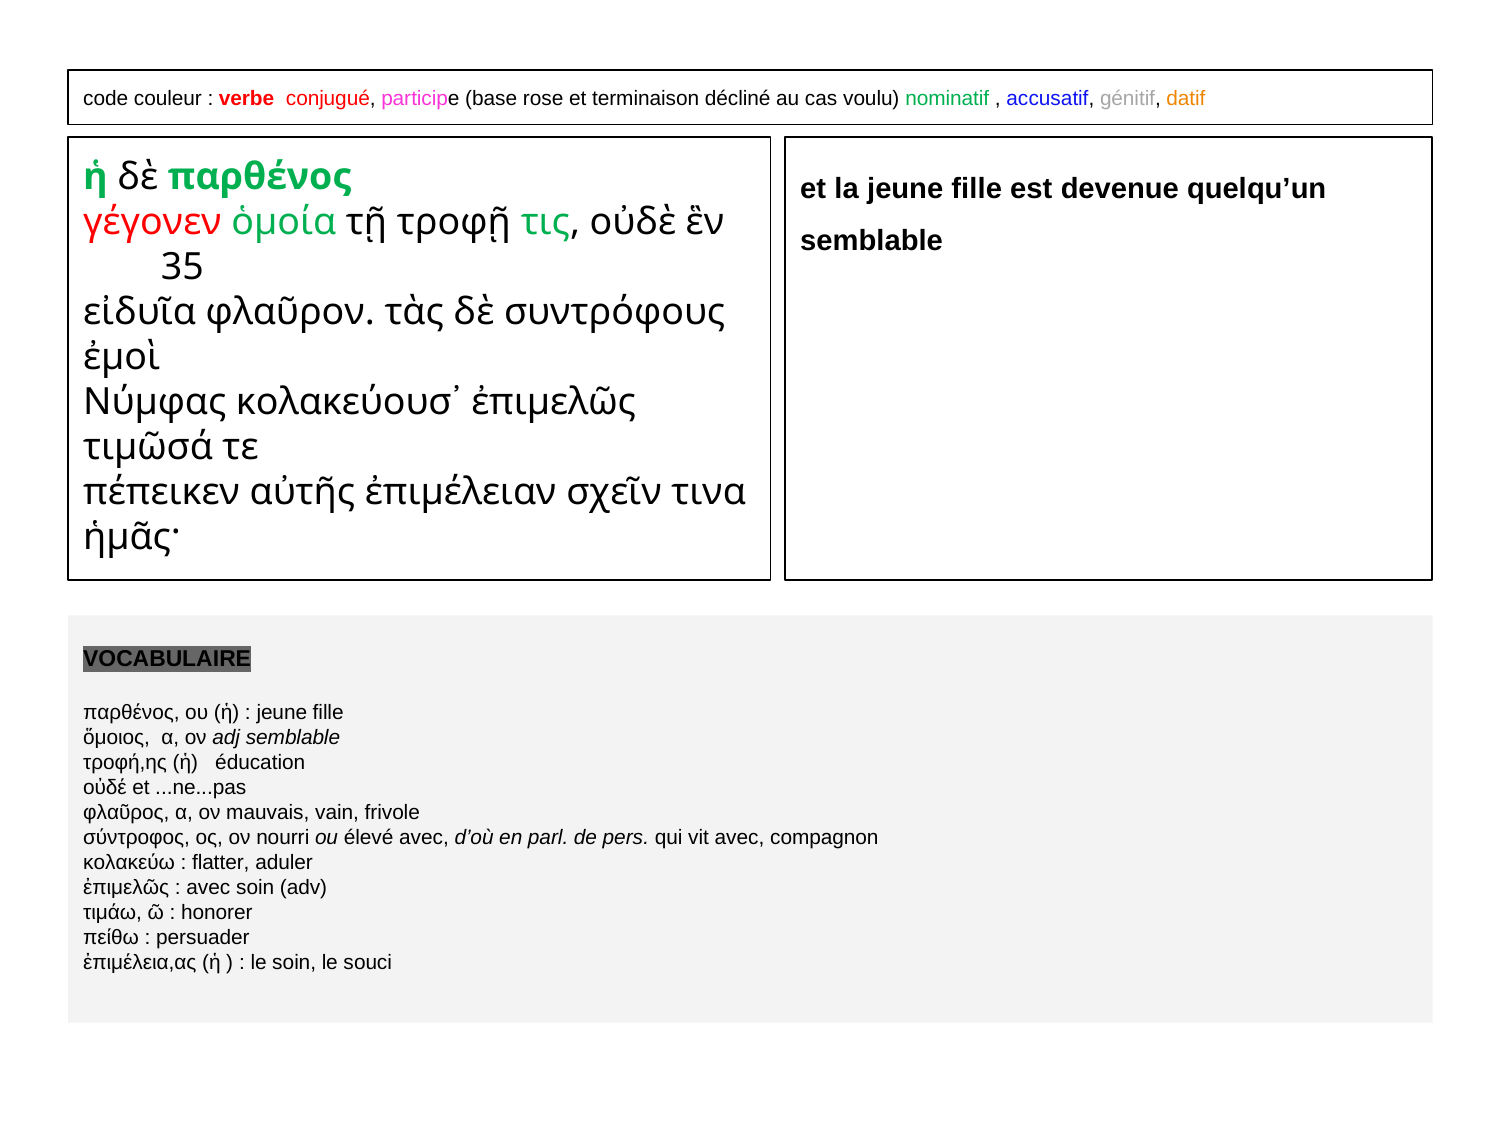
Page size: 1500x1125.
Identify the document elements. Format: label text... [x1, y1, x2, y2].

text_box ἡ δὲ παρθένος γέγονεν ὁμοία τῇ τροφῇ τις, οὐδὲ ἓν 35 εἰδυῖα φλαῦρον. τὰς δὲ συντρόφους ἐμοὶ Νύμφας κολακεύουσ᾽ ἐπιμελῶς τιμῶσά τε πέπεικεν αὐτῆς ἐπιμέλειαν σχεῖν τινα ἡμᾶς· [68, 136, 771, 581]
text_box code couleur : verbe conjugué, participe (base rose et terminaison décliné au cas voulu) nominatif , accusatif, génitif, datif [68, 70, 1433, 125]
text_box VOCABULAIRE παρθένος, ου (ἡ) : jeune fille ὅμοιος, α, ον adj semblable τροφή,ης (ἡ) éducation οὐδέ et ...ne...pas φλαῦρος, α, ον mauvais, vain, frivole σύντροφος, ος, ον nourri ou élevé avec, d’où en parl. de pers. qui vit avec, compagnon κολακεύω : flatter, aduler ἐπιμελῶς : avec soin (adv) τιμάω, ῶ : honorer πείθω : persuader ἐπιμέλεια,ας (ἡ ) : le soin, le souci [68, 615, 1433, 1023]
text_box et la jeune fille est devenue quelqu’un semblable [785, 136, 1432, 581]
